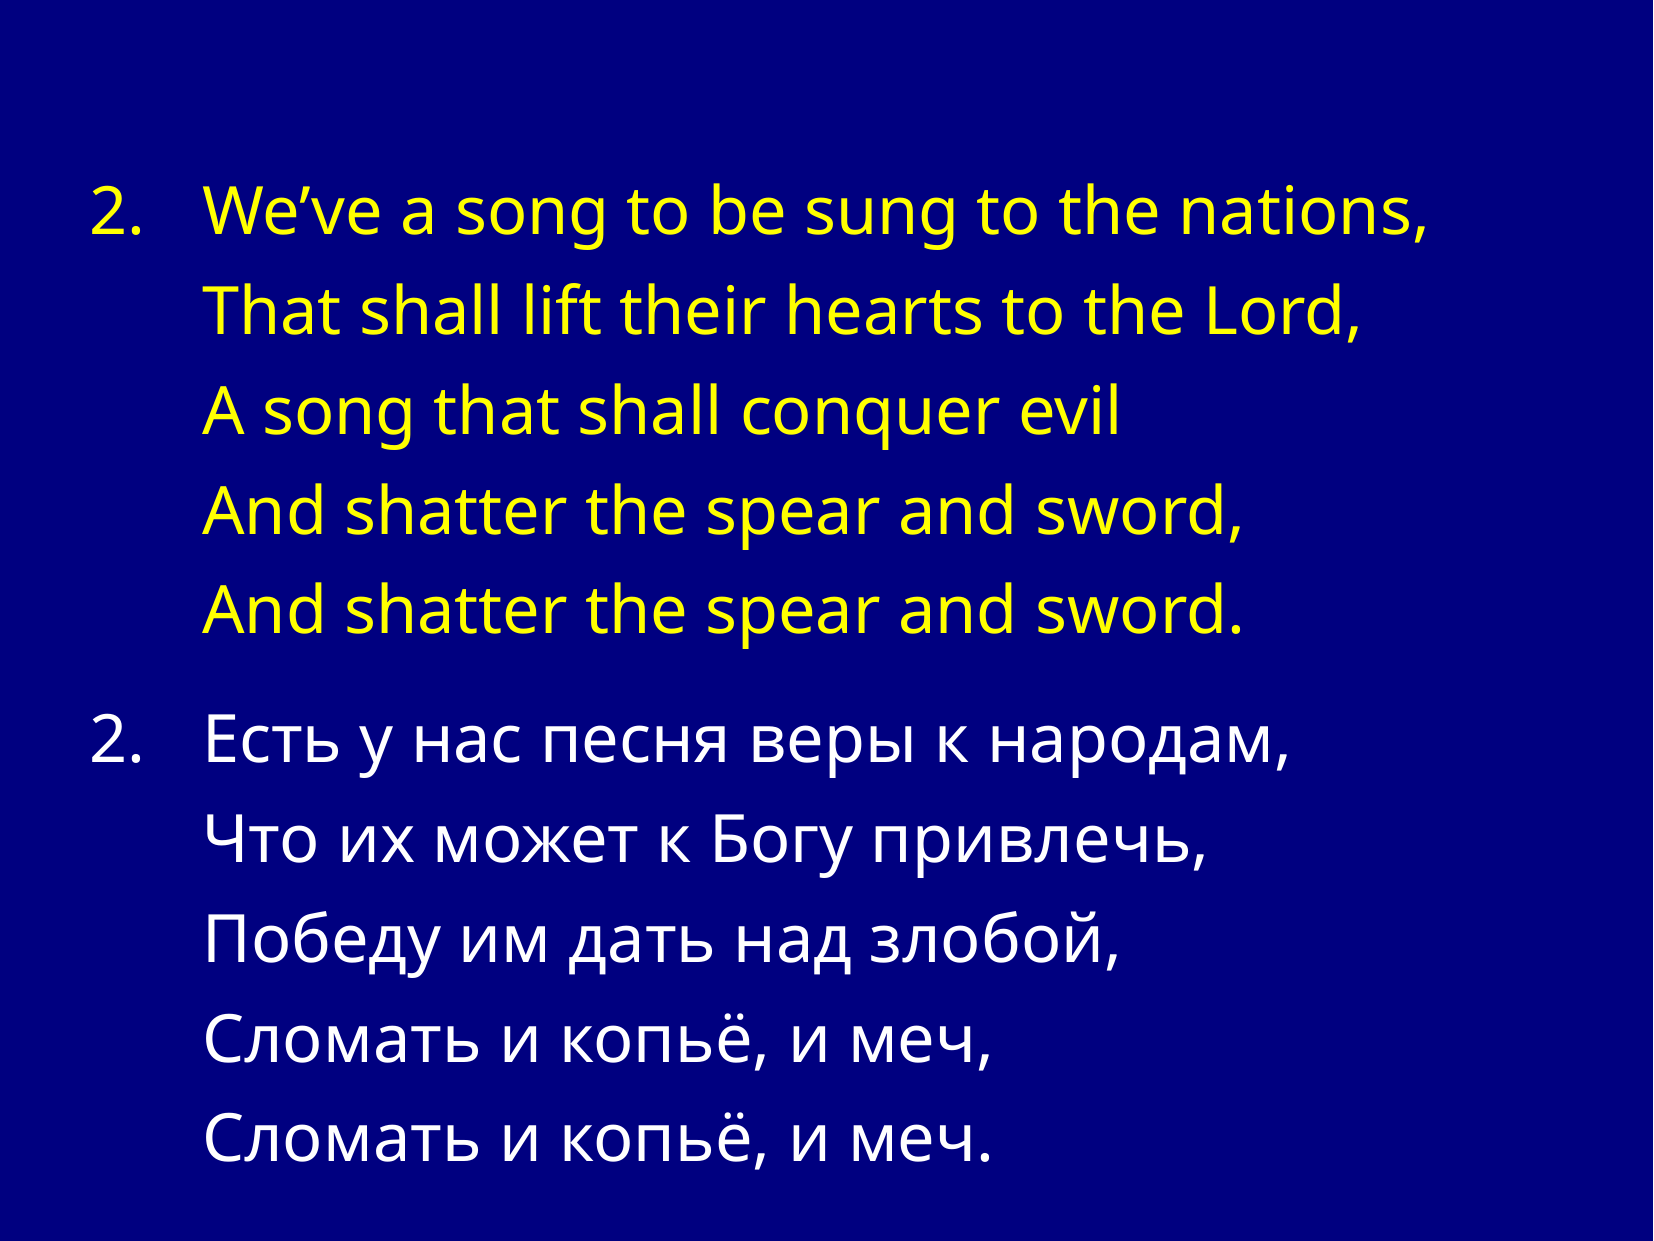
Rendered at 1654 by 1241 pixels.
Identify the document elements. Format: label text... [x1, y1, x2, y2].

text_box 2. Есть у нас песня веры к народам, Что их может к Богу привлечь, Победу им дать над злобой, Сломать и копьё, и меч, Сломать и копьё, и меч. [75, 675, 1576, 1163]
text_box 2. We’ve a song to be sung to the nations, That shall lift their hearts to the Lord, A song that shall conquer evil And shatter the spear and sword, And shatter the spear and sword. [75, 56, 1576, 638]
